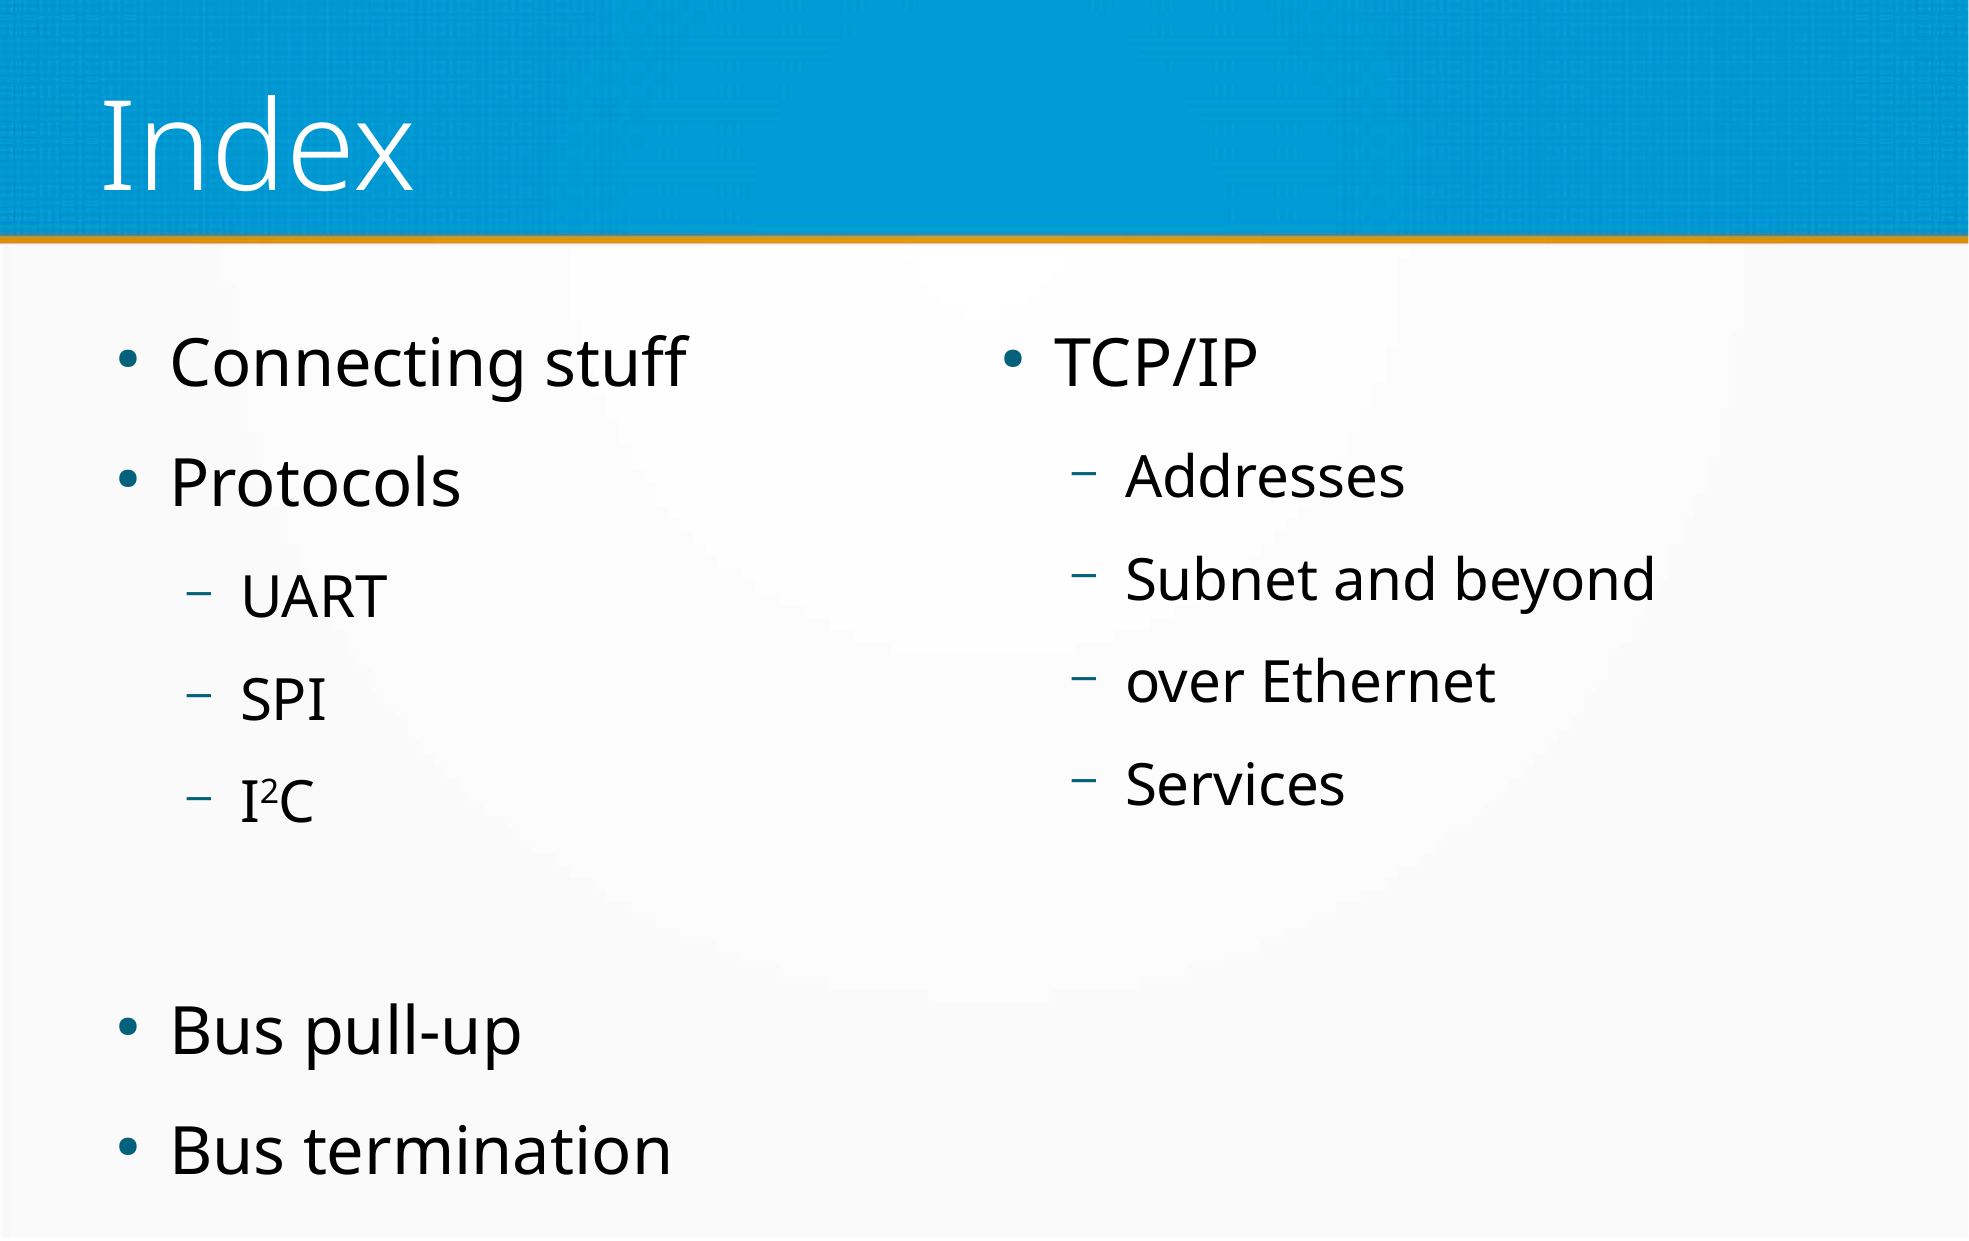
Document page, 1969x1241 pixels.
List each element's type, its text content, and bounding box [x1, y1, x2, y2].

list TCP/IP Addresses Subnet and beyond over Ethernet Services [983, 315, 1861, 1241]
list Connecting stuff Protocols UART SPI I2C Bus pull-up Bus termination [98, 315, 976, 1241]
picture [0, 233, 1969, 1241]
title Index [98, 19, 1870, 227]
